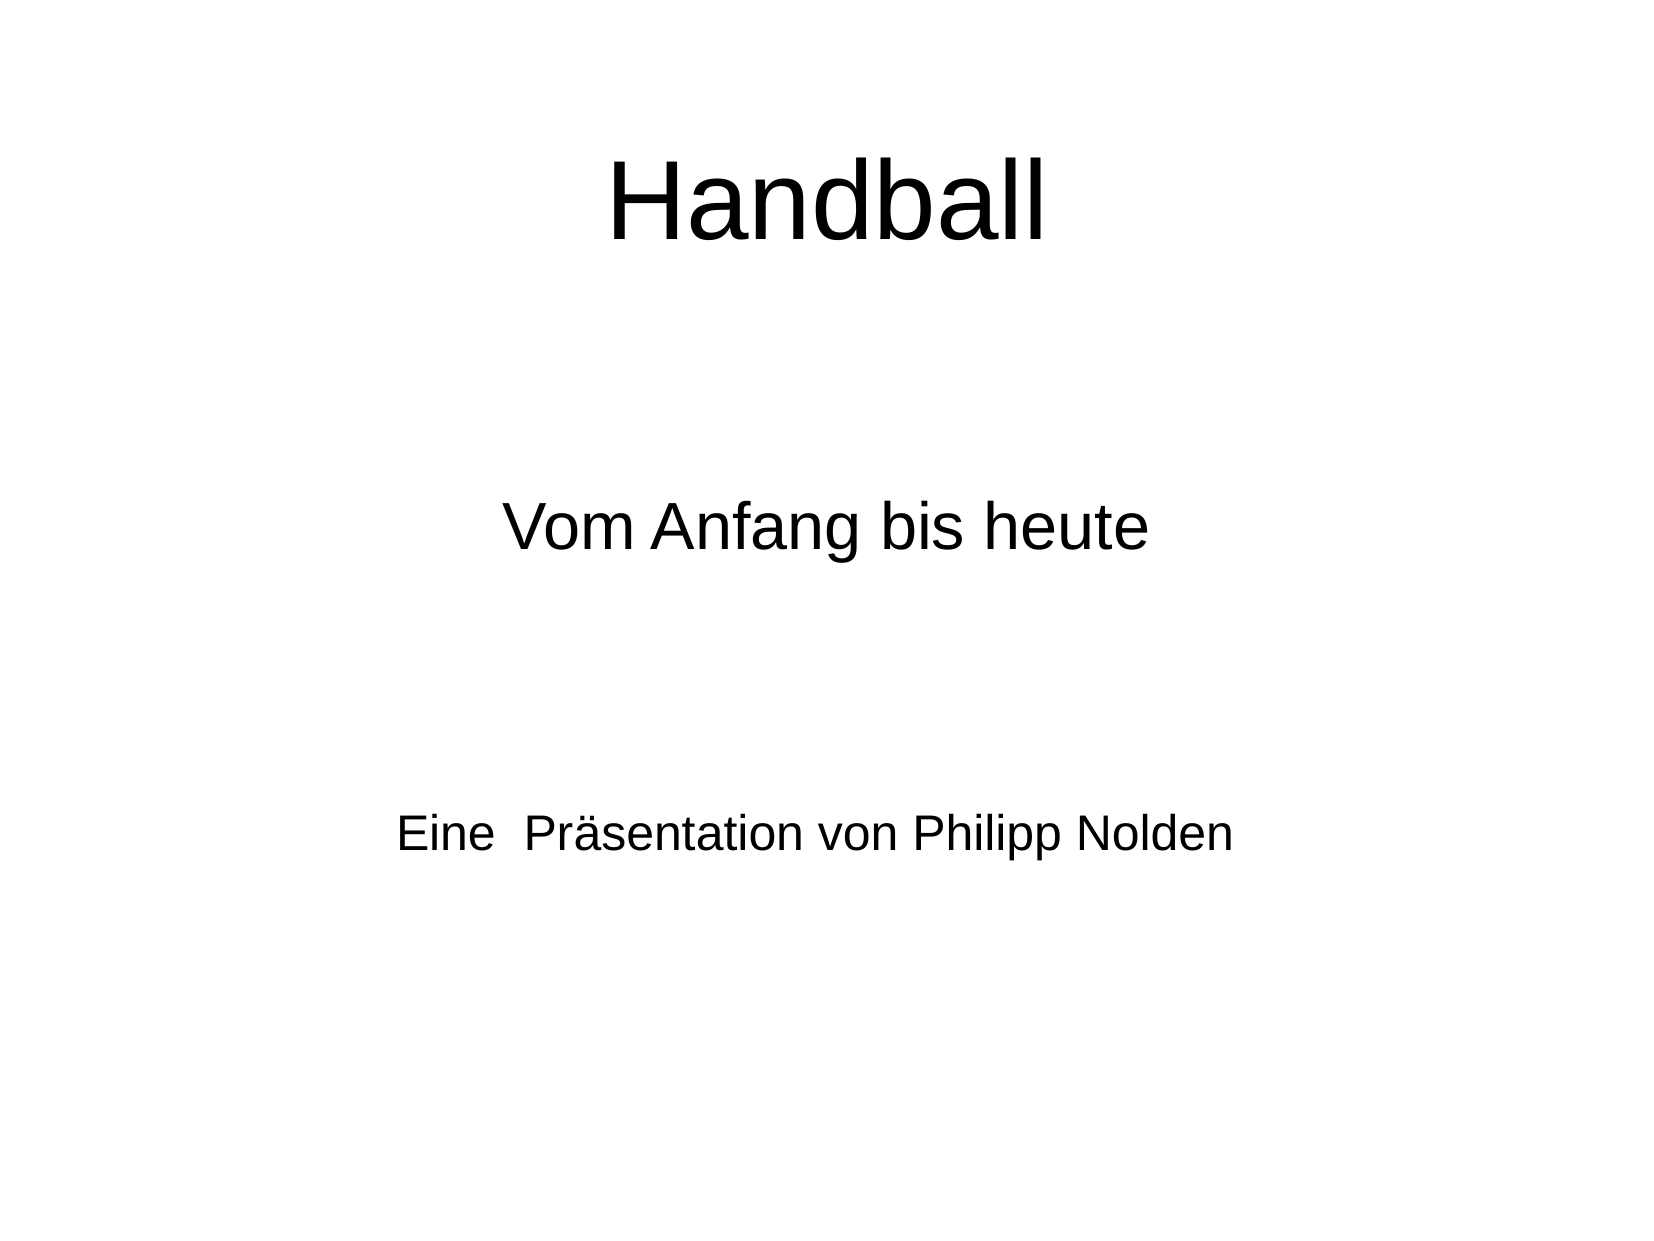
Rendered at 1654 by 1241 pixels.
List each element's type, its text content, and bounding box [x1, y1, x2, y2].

title Handball [82, 138, 1571, 264]
subtitle Vom Anfang bis heute Eine Präsentation von Philipp Nolden [59, 307, 1595, 1241]
